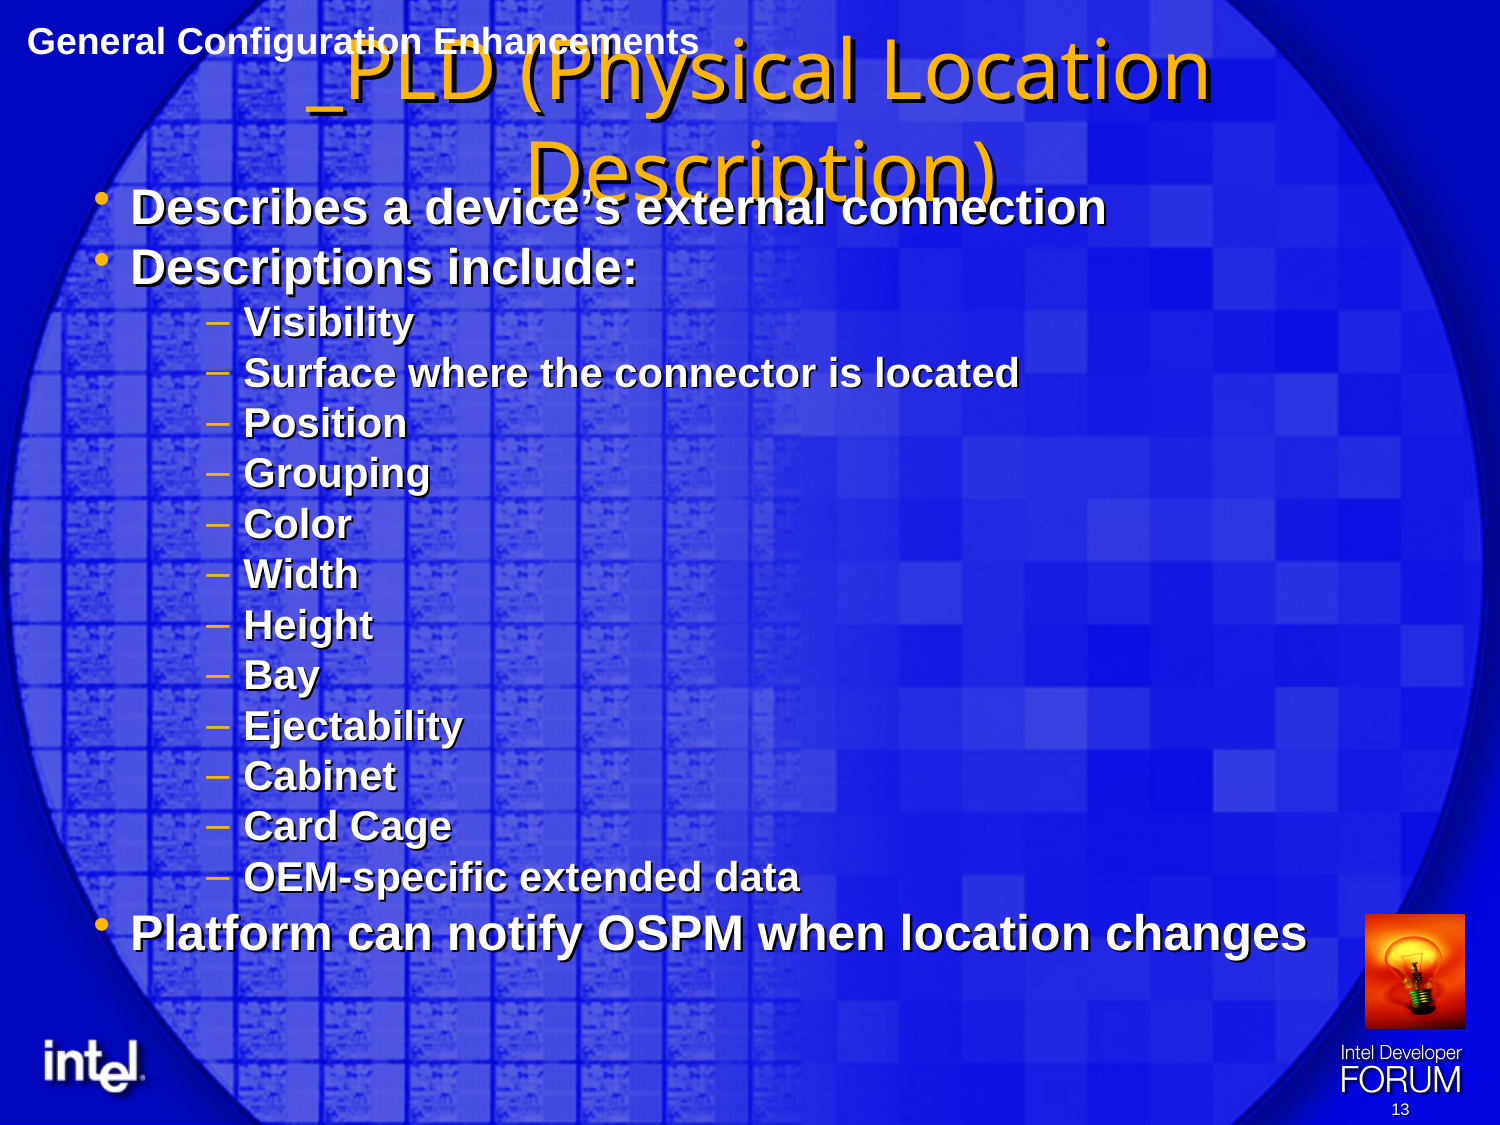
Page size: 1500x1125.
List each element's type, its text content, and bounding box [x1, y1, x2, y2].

picture [0, 0, 1500, 1125]
text_box General Configuration Enhancements [12, 12, 719, 71]
